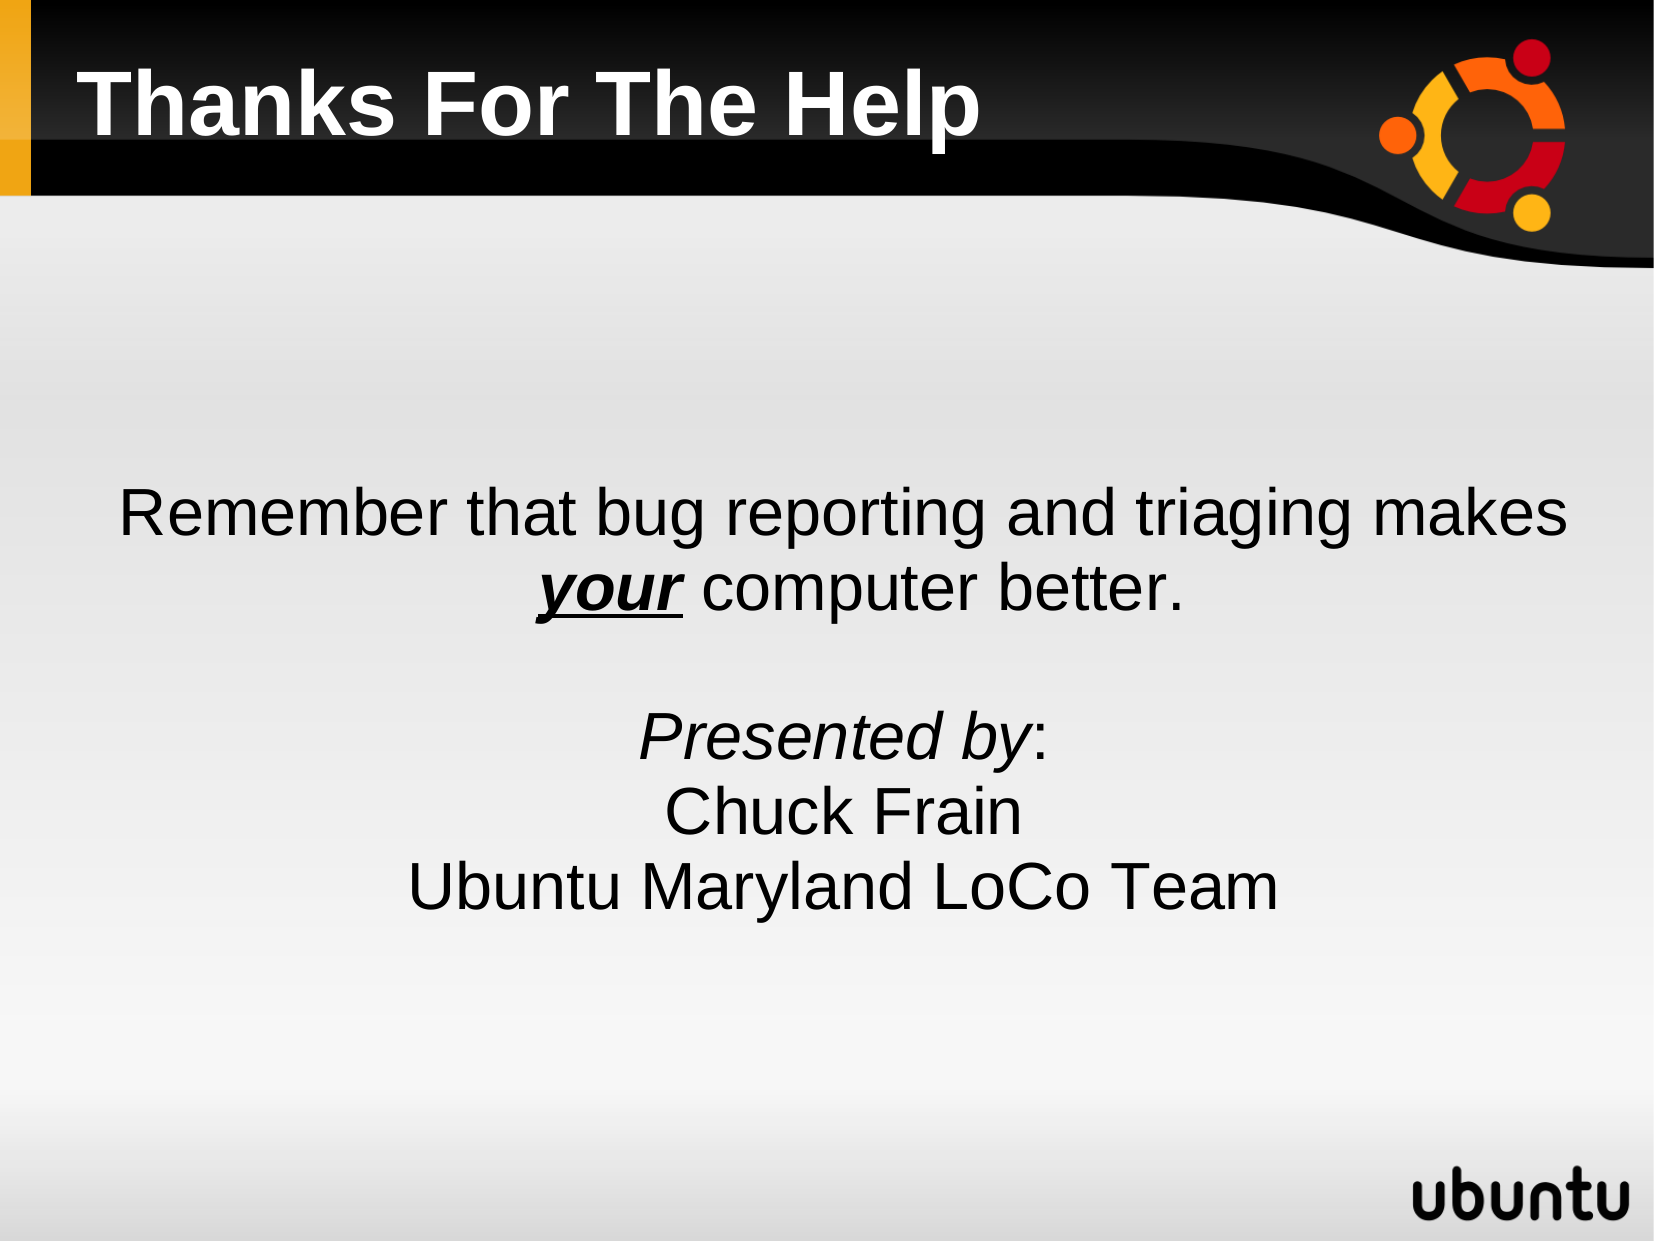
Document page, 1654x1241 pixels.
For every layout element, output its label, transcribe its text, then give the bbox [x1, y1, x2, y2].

title Thanks For The Help [76, 0, 1565, 208]
picture [0, 0, 1654, 1241]
subtitle Remember that bug reporting and triaging makes your computer better. Presented by: Chuck Frain Ubuntu Maryland LoCo Team [82, 290, 1571, 1109]
